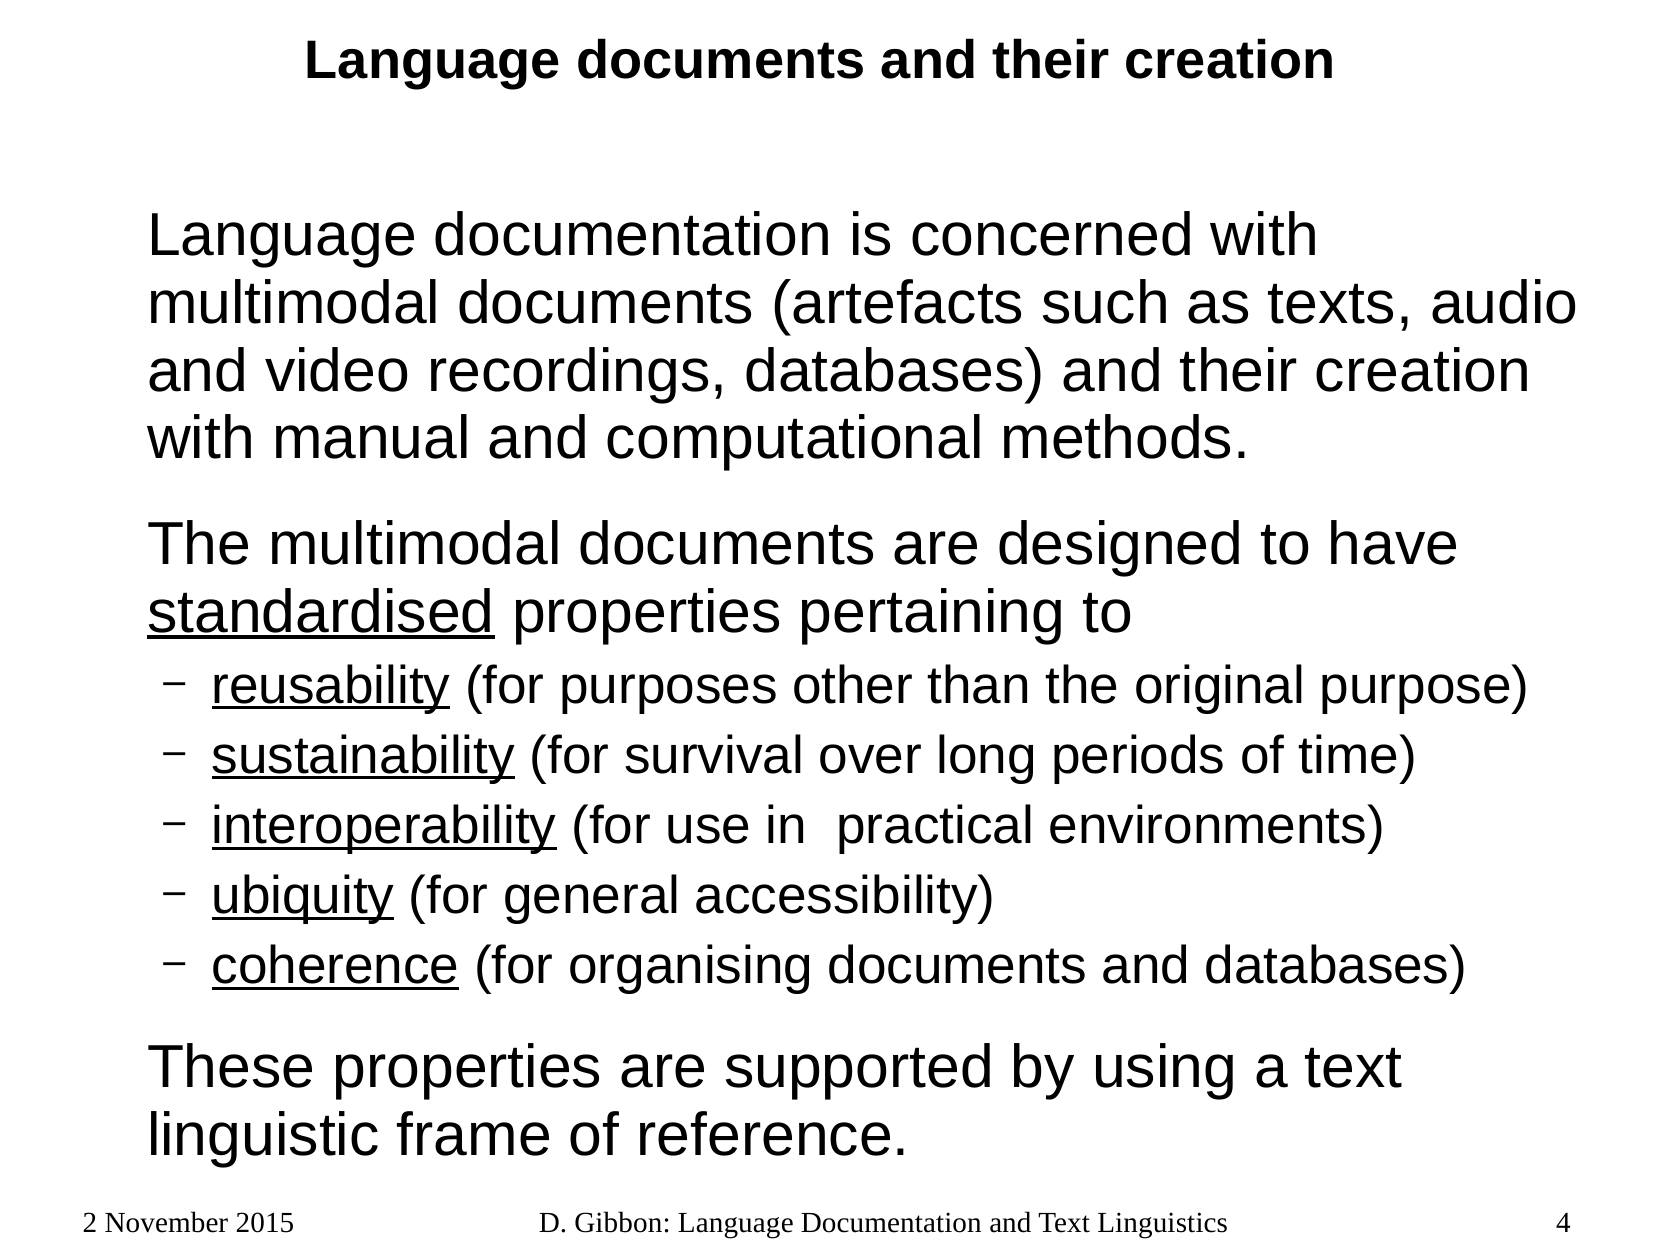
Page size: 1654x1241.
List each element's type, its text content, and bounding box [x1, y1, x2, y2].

title Language documents and their creation [11, 13, 1630, 107]
list Language documentation is concerned with multimodal documents (artefacts such as texts, audio and video recordings, databases) and their creation with manual and computational methods. The multimodal documents are designed to have standardised properties pertaining to reusability (for purposes other than the original purpose) sustainability (for survival over long periods of time) interoperability (for use in practical environments) ubiquity (for general accessibility) coherence (for organising documents and databases) These properties are supported by using a text linguistic frame of reference. [82, 200, 1619, 1182]
